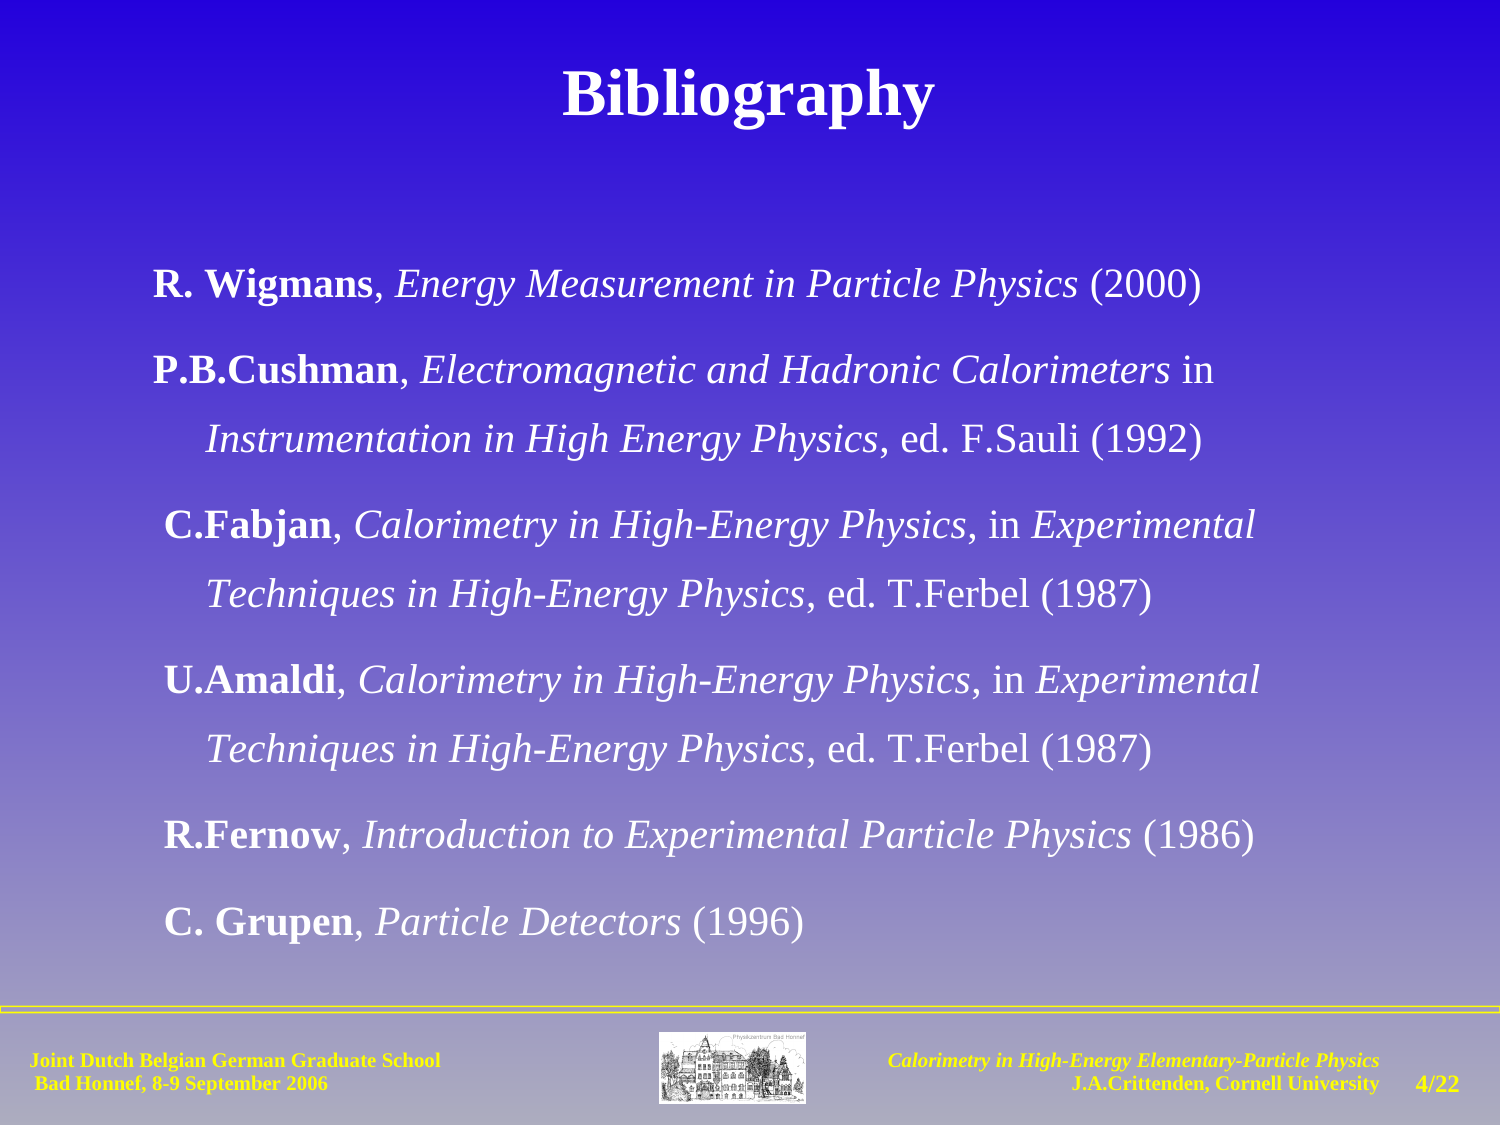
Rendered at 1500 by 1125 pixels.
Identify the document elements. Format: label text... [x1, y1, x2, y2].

list R. Wigmans, Energy Measurement in Particle Physics (2000) P.B.Cushman, Electromagnetic and Hadronic Calorimeters in Instrumentation in High Energy Physics, ed. F.Sauli (1992) C.Fabjan, Calorimetry in High-Energy Physics, in Experimental Techniques in High-Energy Physics, ed. T.Ferbel (1987) U.Amaldi, Calorimetry in High-Energy Physics, in Experimental Techniques in High-Energy Physics, ed. T.Ferbel (1987) R.Fernow, Introduction to Experimental Particle Physics (1986) C. Grupen, Particle Detectors (1996) [150, 236, 1424, 938]
picture [659, 1032, 806, 1104]
title Bibliography [112, 0, 1387, 188]
